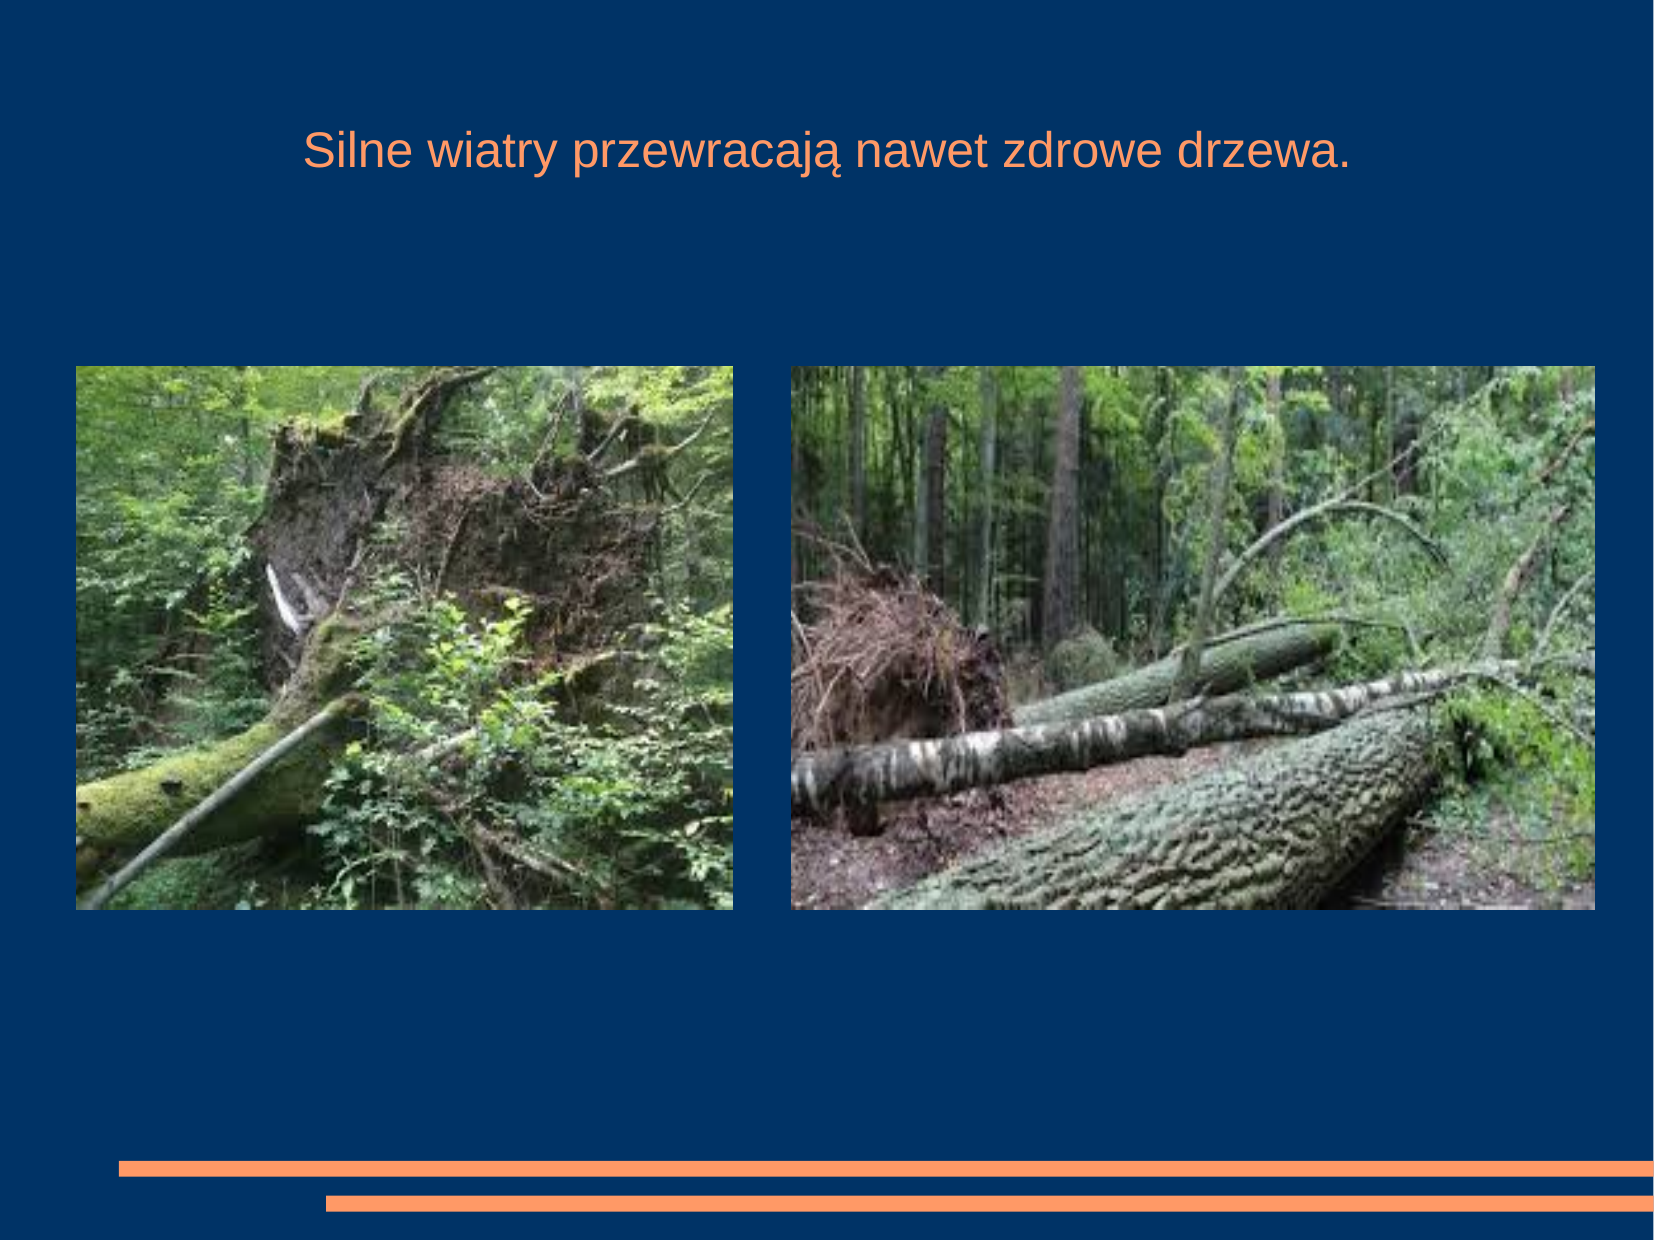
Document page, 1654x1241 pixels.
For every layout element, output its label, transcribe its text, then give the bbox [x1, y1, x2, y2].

title Silne wiatry przewracają nawet zdrowe drzewa. [121, 46, 1534, 254]
picture [76, 366, 733, 910]
picture [791, 366, 1595, 910]
